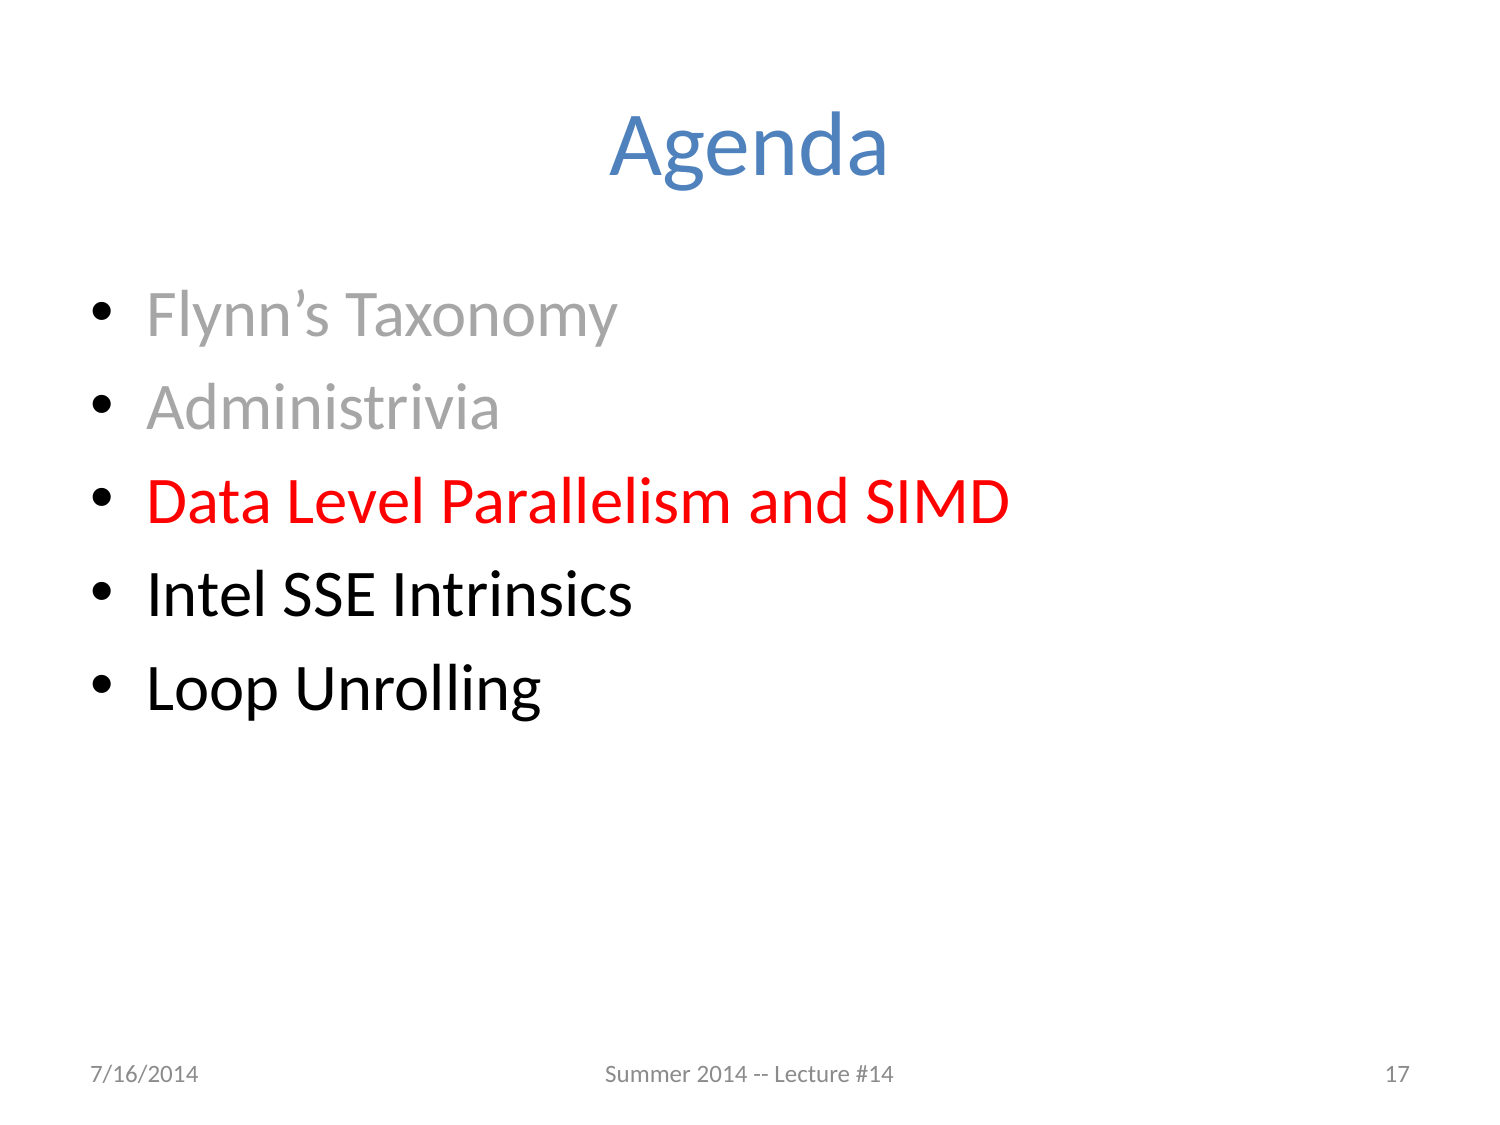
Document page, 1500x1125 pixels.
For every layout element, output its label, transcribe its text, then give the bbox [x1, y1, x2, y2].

footer Summer 2014 -- Lecture #14 [512, 1042, 988, 1103]
title Agenda [75, 45, 1425, 233]
slide_number 7/16/2014 [75, 1042, 425, 1103]
slide_number <number> [1074, 1042, 1425, 1103]
list Flynn’s Taxonomy Administrivia Data Level Parallelism and SIMD Intel SSE Intrinsics Loop Unrolling [75, 262, 1425, 1073]
